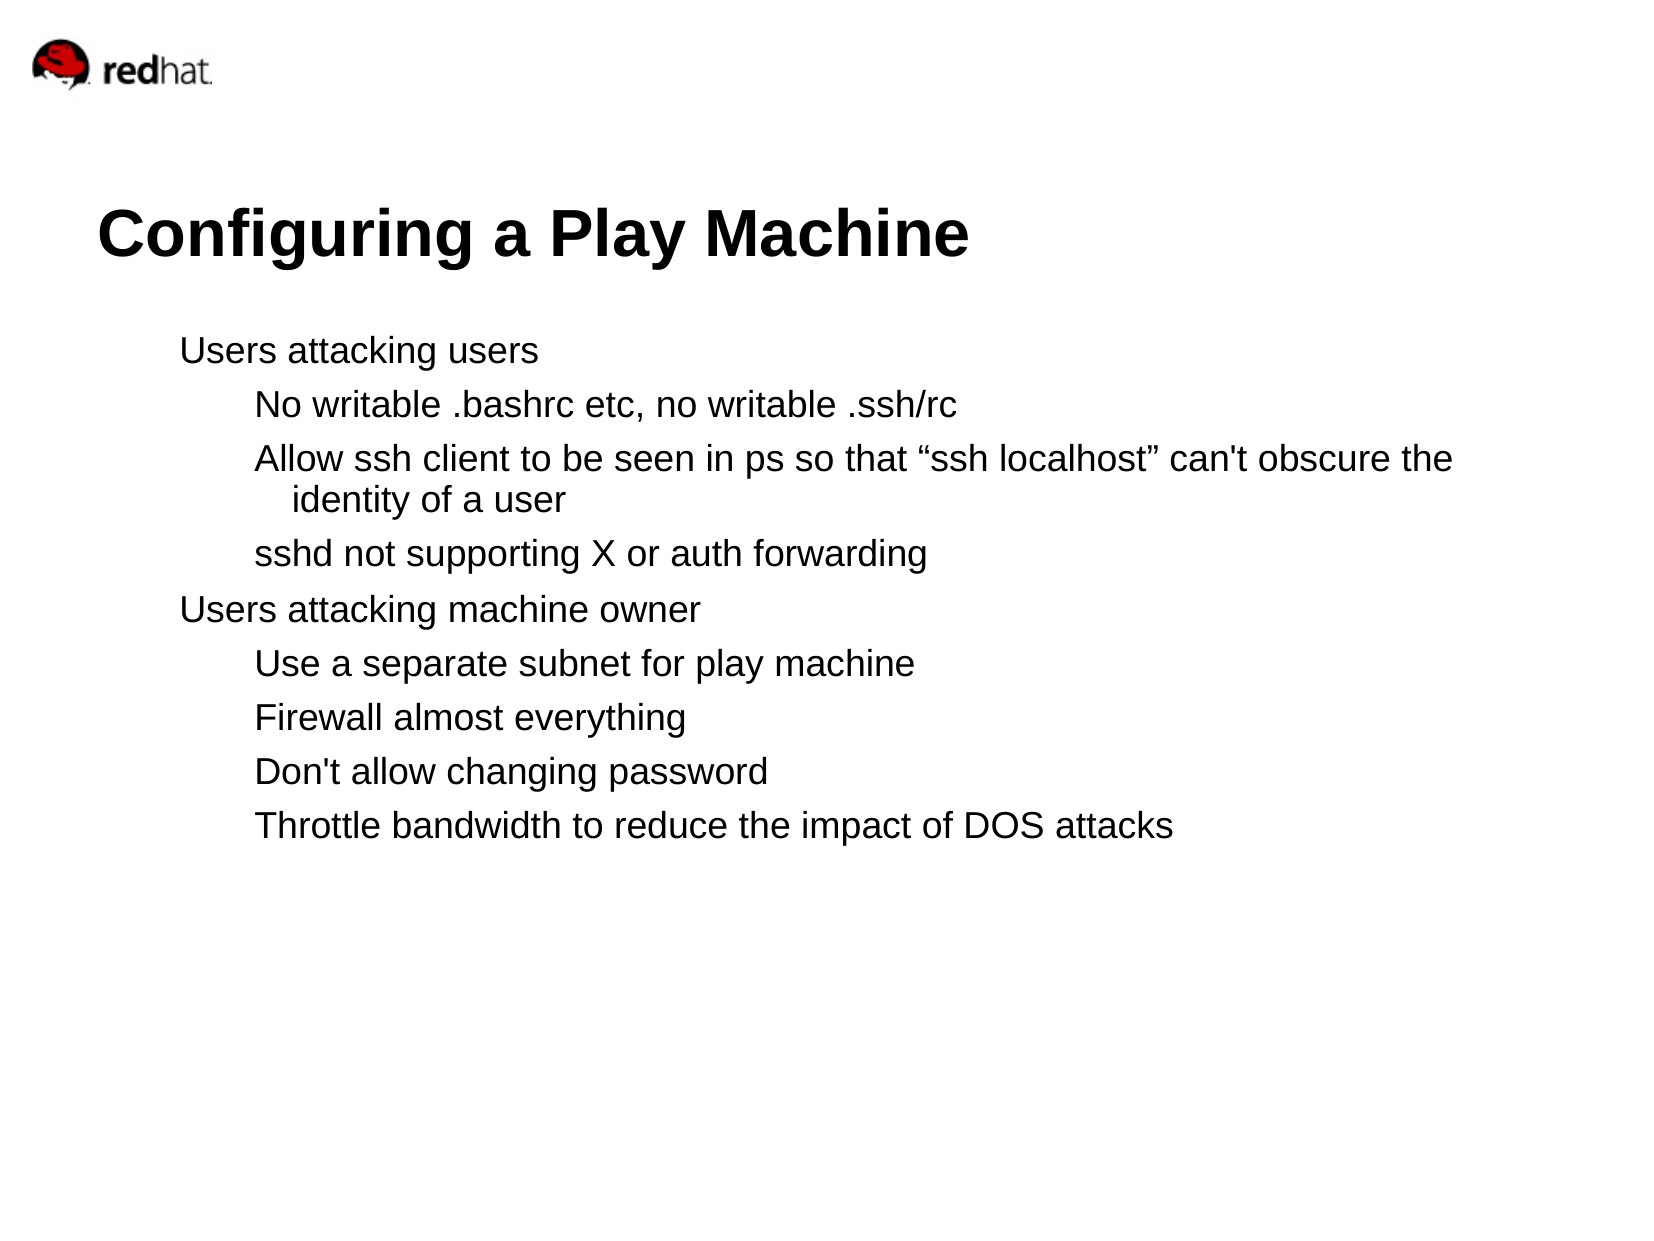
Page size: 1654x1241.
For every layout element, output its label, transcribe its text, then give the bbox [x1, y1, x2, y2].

picture [31, 37, 212, 98]
title Configuring a Play Machine [79, 159, 1485, 308]
list Users attacking users No writable .bashrc etc, no writable .ssh/rc Allow ssh client to be seen in ps so that “ssh localhost” can't obscure the identity of a user sshd not supporting X or auth forwarding Users attacking machine owner Use a separate subnet for play machine Firewall almost everything Don't allow changing password Throttle bandwidth to reduce the impact of DOS attacks [104, 329, 1510, 1062]
